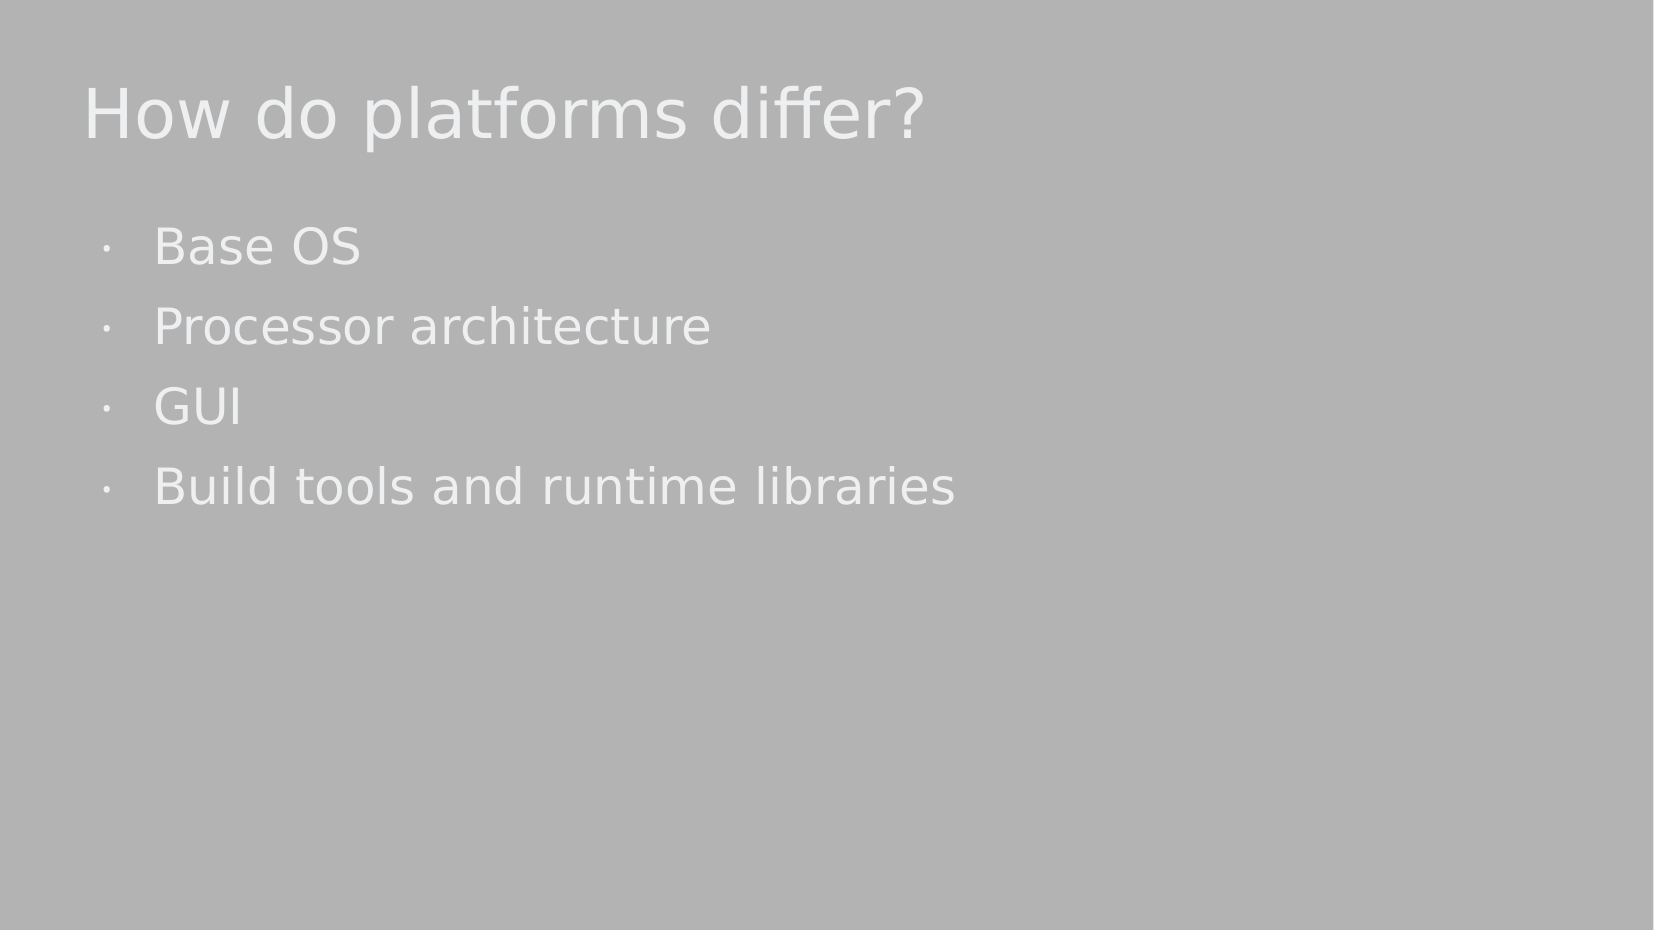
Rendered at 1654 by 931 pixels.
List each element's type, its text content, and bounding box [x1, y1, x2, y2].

title How do platforms differ? [82, 37, 1571, 193]
list Base OS Processor architecture GUI Build tools and runtime libraries [82, 217, 1571, 758]
